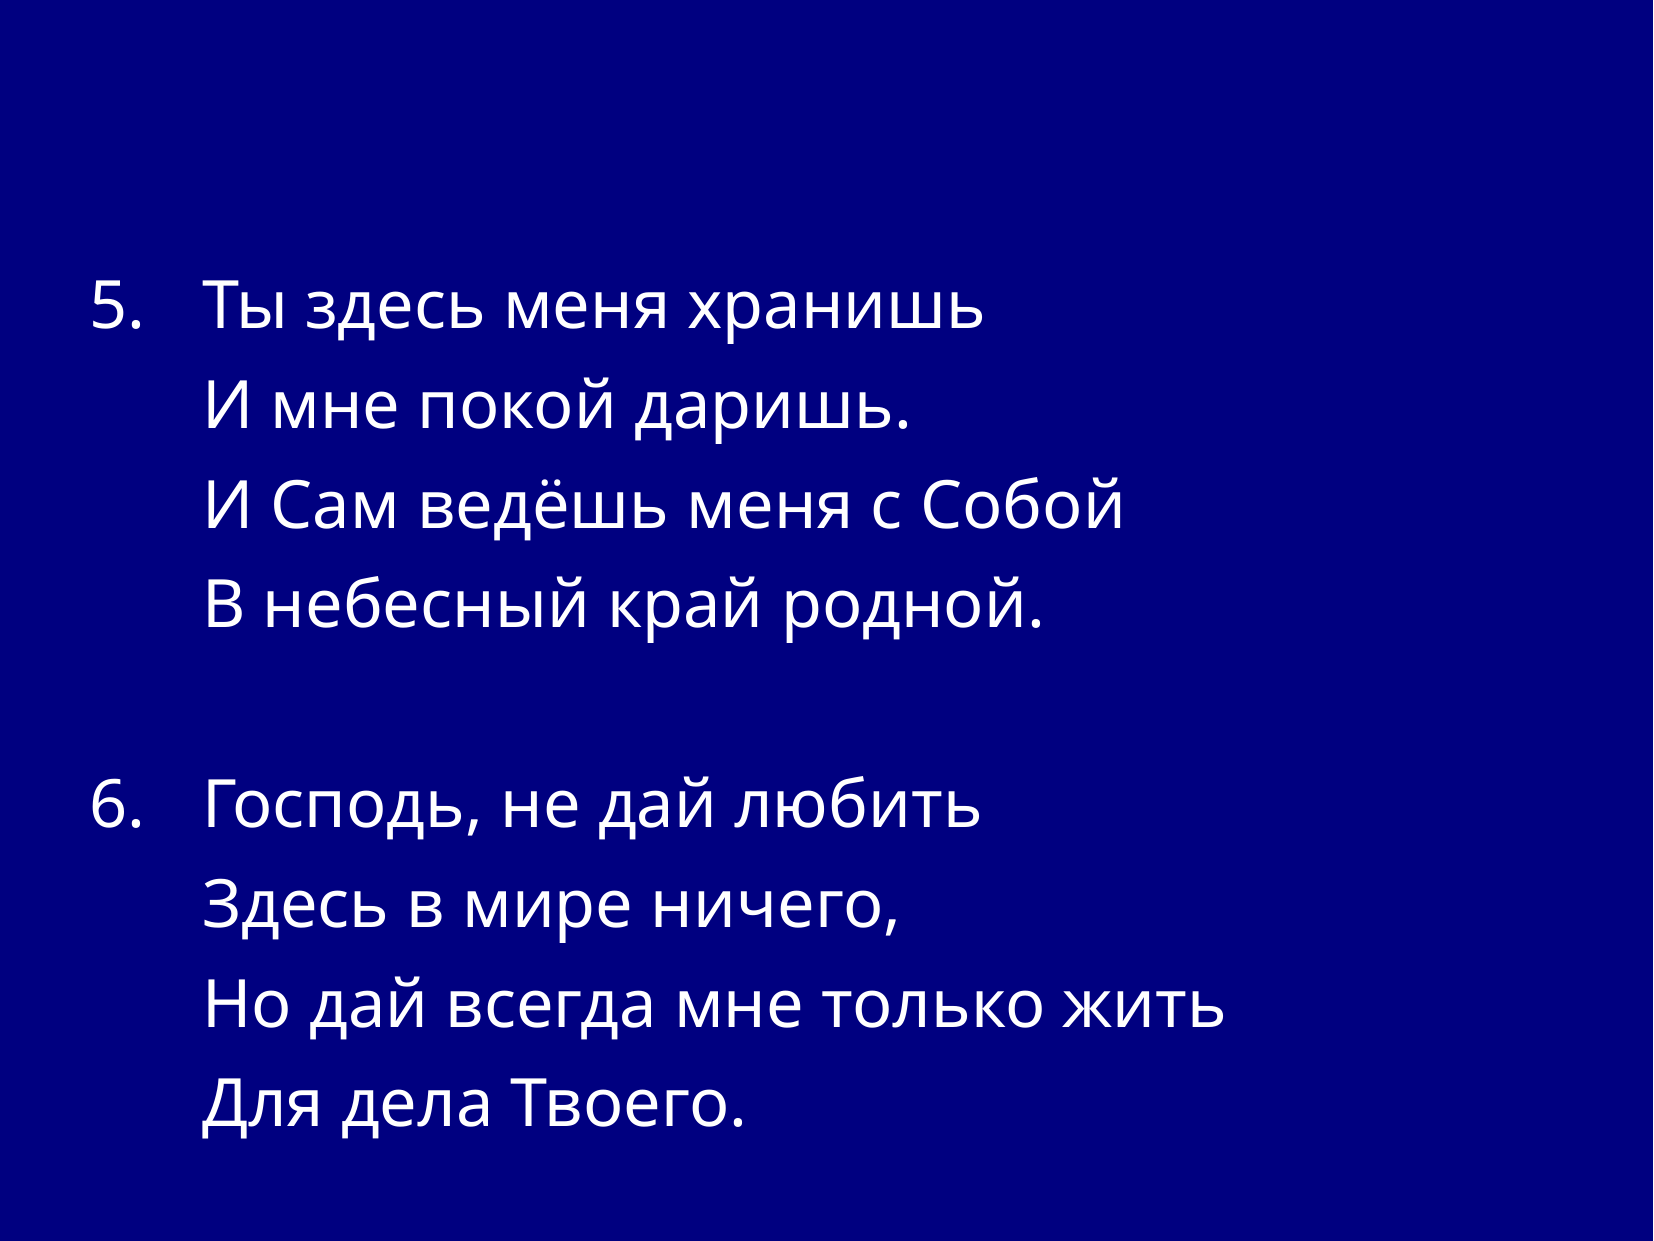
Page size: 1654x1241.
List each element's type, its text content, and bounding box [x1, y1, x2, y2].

text_box 5. Ты здесь меня хранишь И мне покой даришь. И Сам ведёшь меня с Собой В небесный край родной. 6. Господь, не дай любить Здесь в мире ничего, Но дай всегда мне только жить Для дела Твоего. [75, 150, 1576, 1163]
